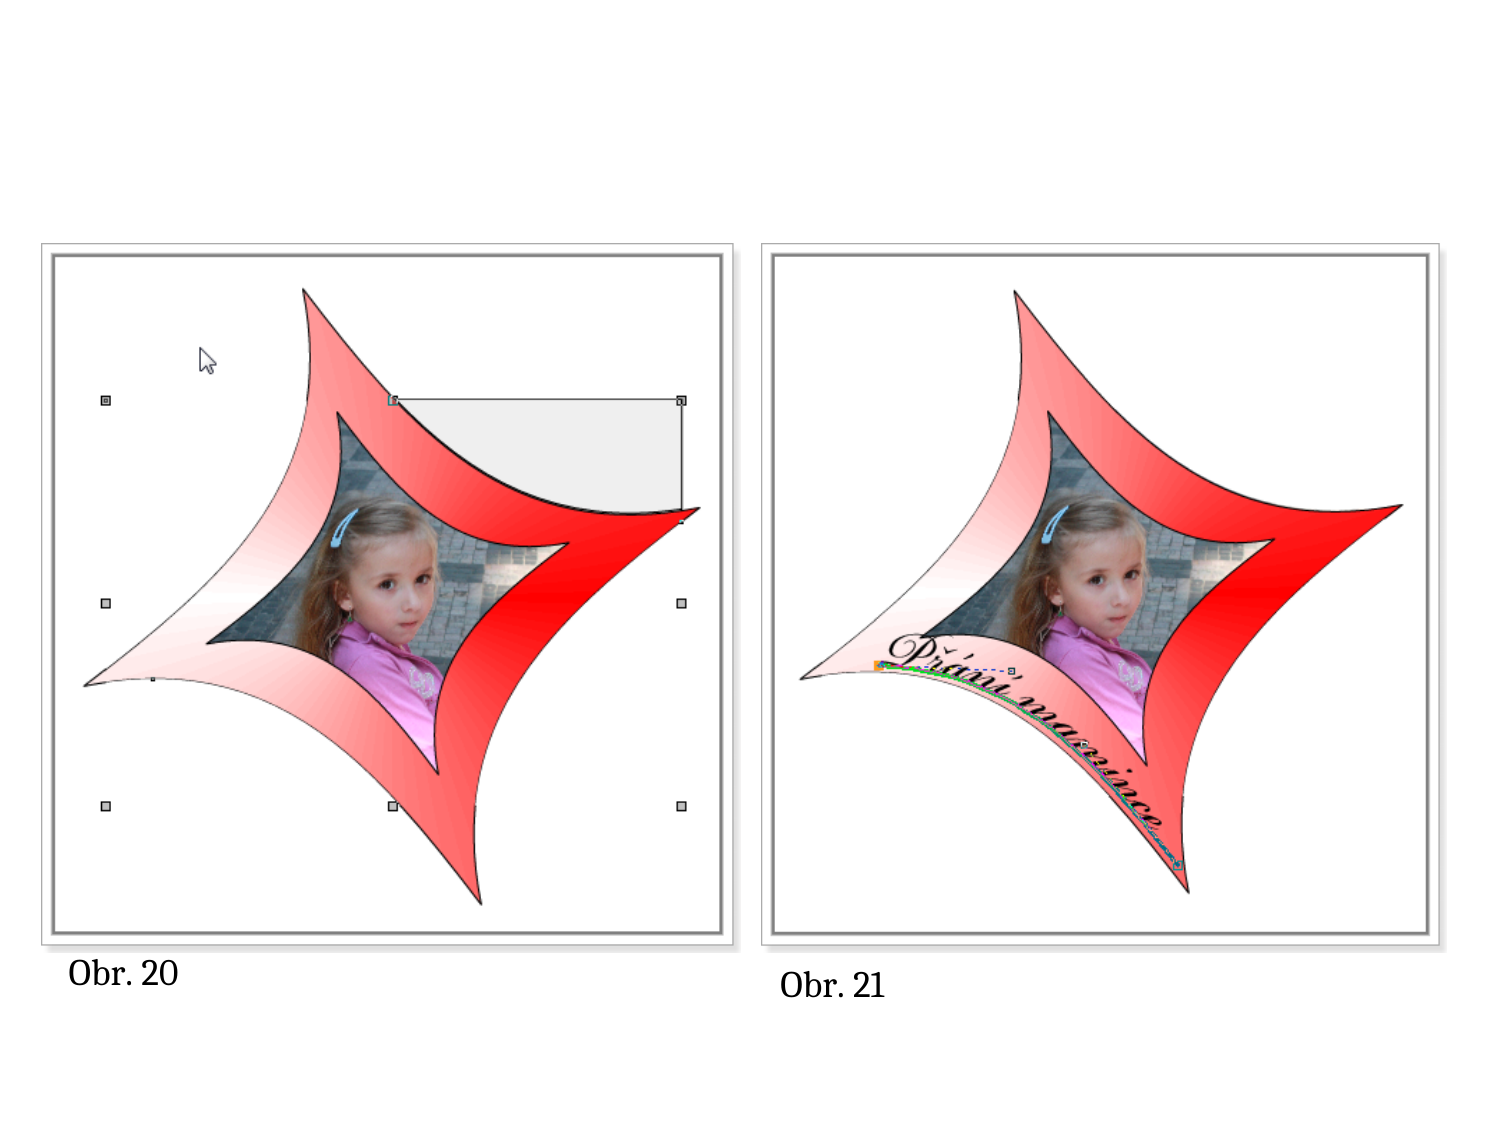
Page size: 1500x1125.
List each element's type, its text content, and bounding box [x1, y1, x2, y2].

text_box Obr. 21 [765, 952, 900, 1013]
text_box Obr. 20 [53, 940, 194, 1001]
picture [761, 243, 1447, 953]
picture [41, 243, 741, 953]
